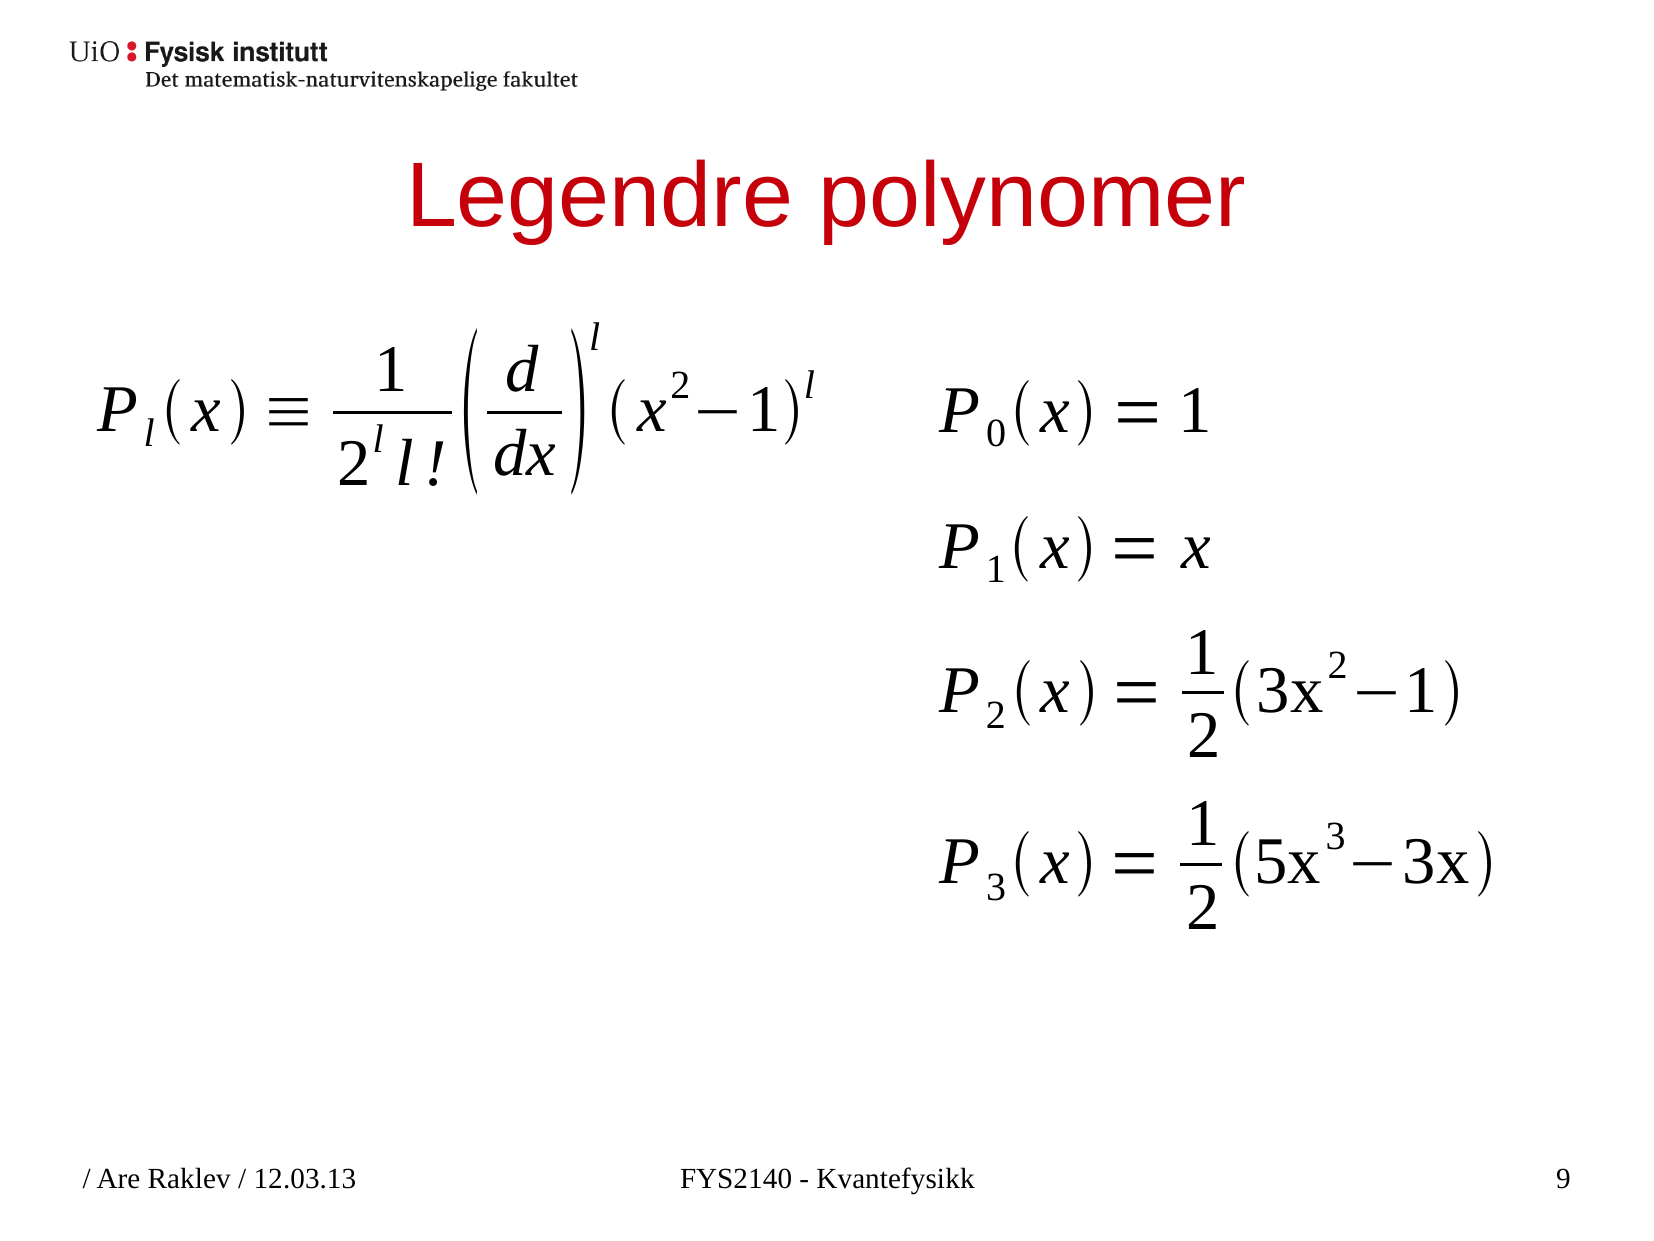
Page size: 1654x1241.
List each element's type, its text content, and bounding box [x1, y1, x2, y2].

picture [68, 37, 581, 93]
chart [929, 371, 1218, 456]
chart [929, 507, 1218, 592]
chart [929, 614, 1468, 772]
chart [87, 314, 821, 501]
title Legendre polynomer [82, 90, 1571, 298]
chart [929, 785, 1503, 944]
